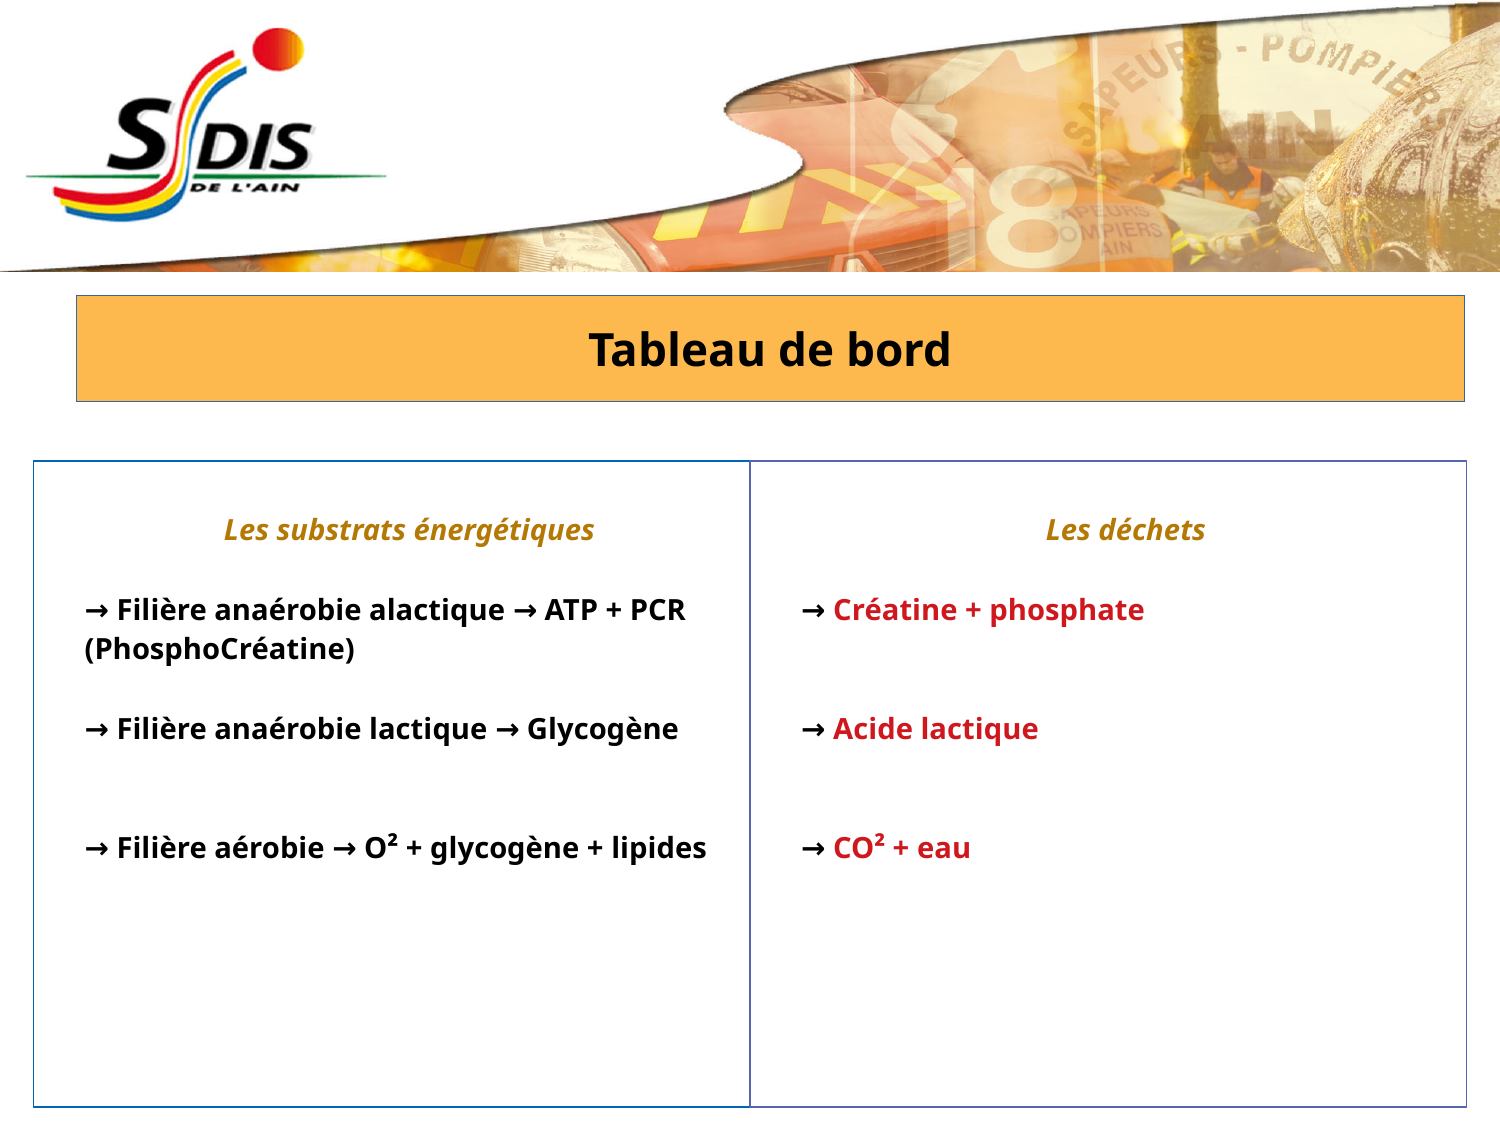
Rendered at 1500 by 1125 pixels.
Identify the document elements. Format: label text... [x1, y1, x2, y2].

text_box Les déchets → Créatine + phosphate → Acide lactique → CO² + eau [750, 461, 1467, 1108]
text_box Les substrats énergétiques → Filière anaérobie alactique → ATP + PCR (PhosphoCréatine) → Filière anaérobie lactique → Glycogène → Filière aérobie → O² + glycogène + lipides [33, 461, 749, 1108]
text_box Tableau de bord [76, 295, 1465, 402]
picture [0, 0, 1500, 272]
